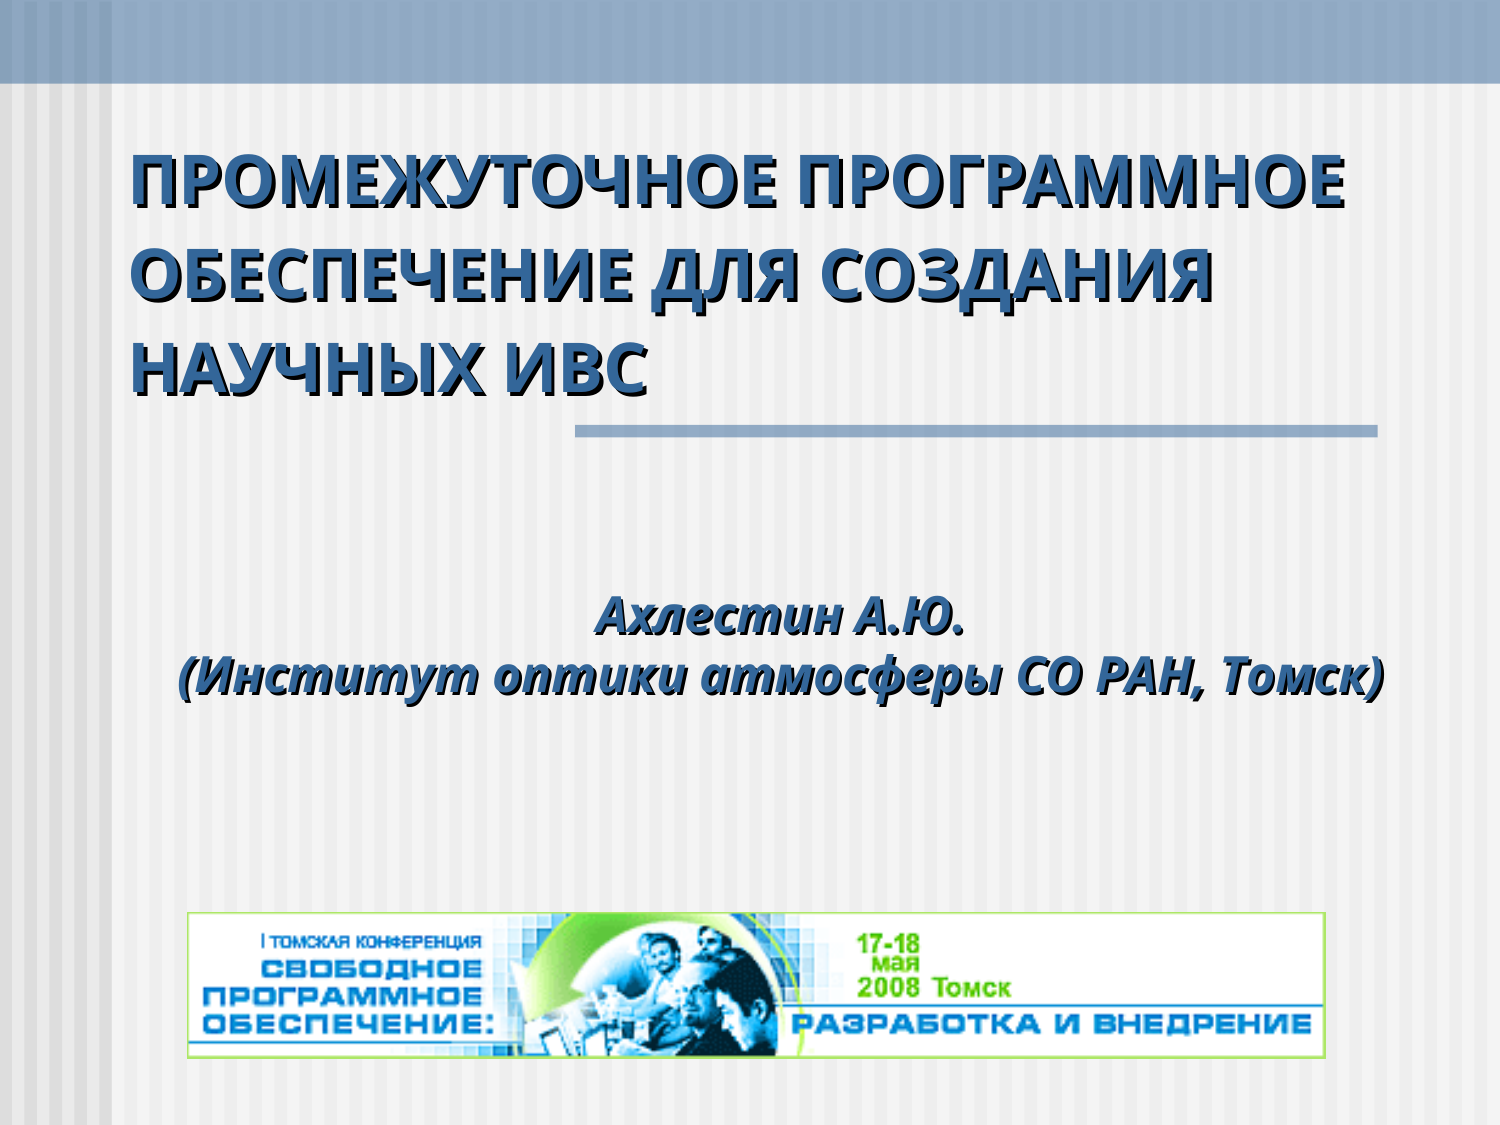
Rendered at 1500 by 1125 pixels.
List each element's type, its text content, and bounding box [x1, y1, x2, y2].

text_box Ахлестин А.Ю. (Институт оптики атмосферы СО РАН, Томск) [112, 574, 1451, 711]
title ПРОМЕЖУТОЧНОЕ ПРОГРАММНОЕ ОБЕСПЕЧЕНИЕ ДЛЯ СОЗДАНИЯ НАУЧНЫХ ИВС [112, 157, 1388, 421]
picture [187, 912, 1326, 1059]
